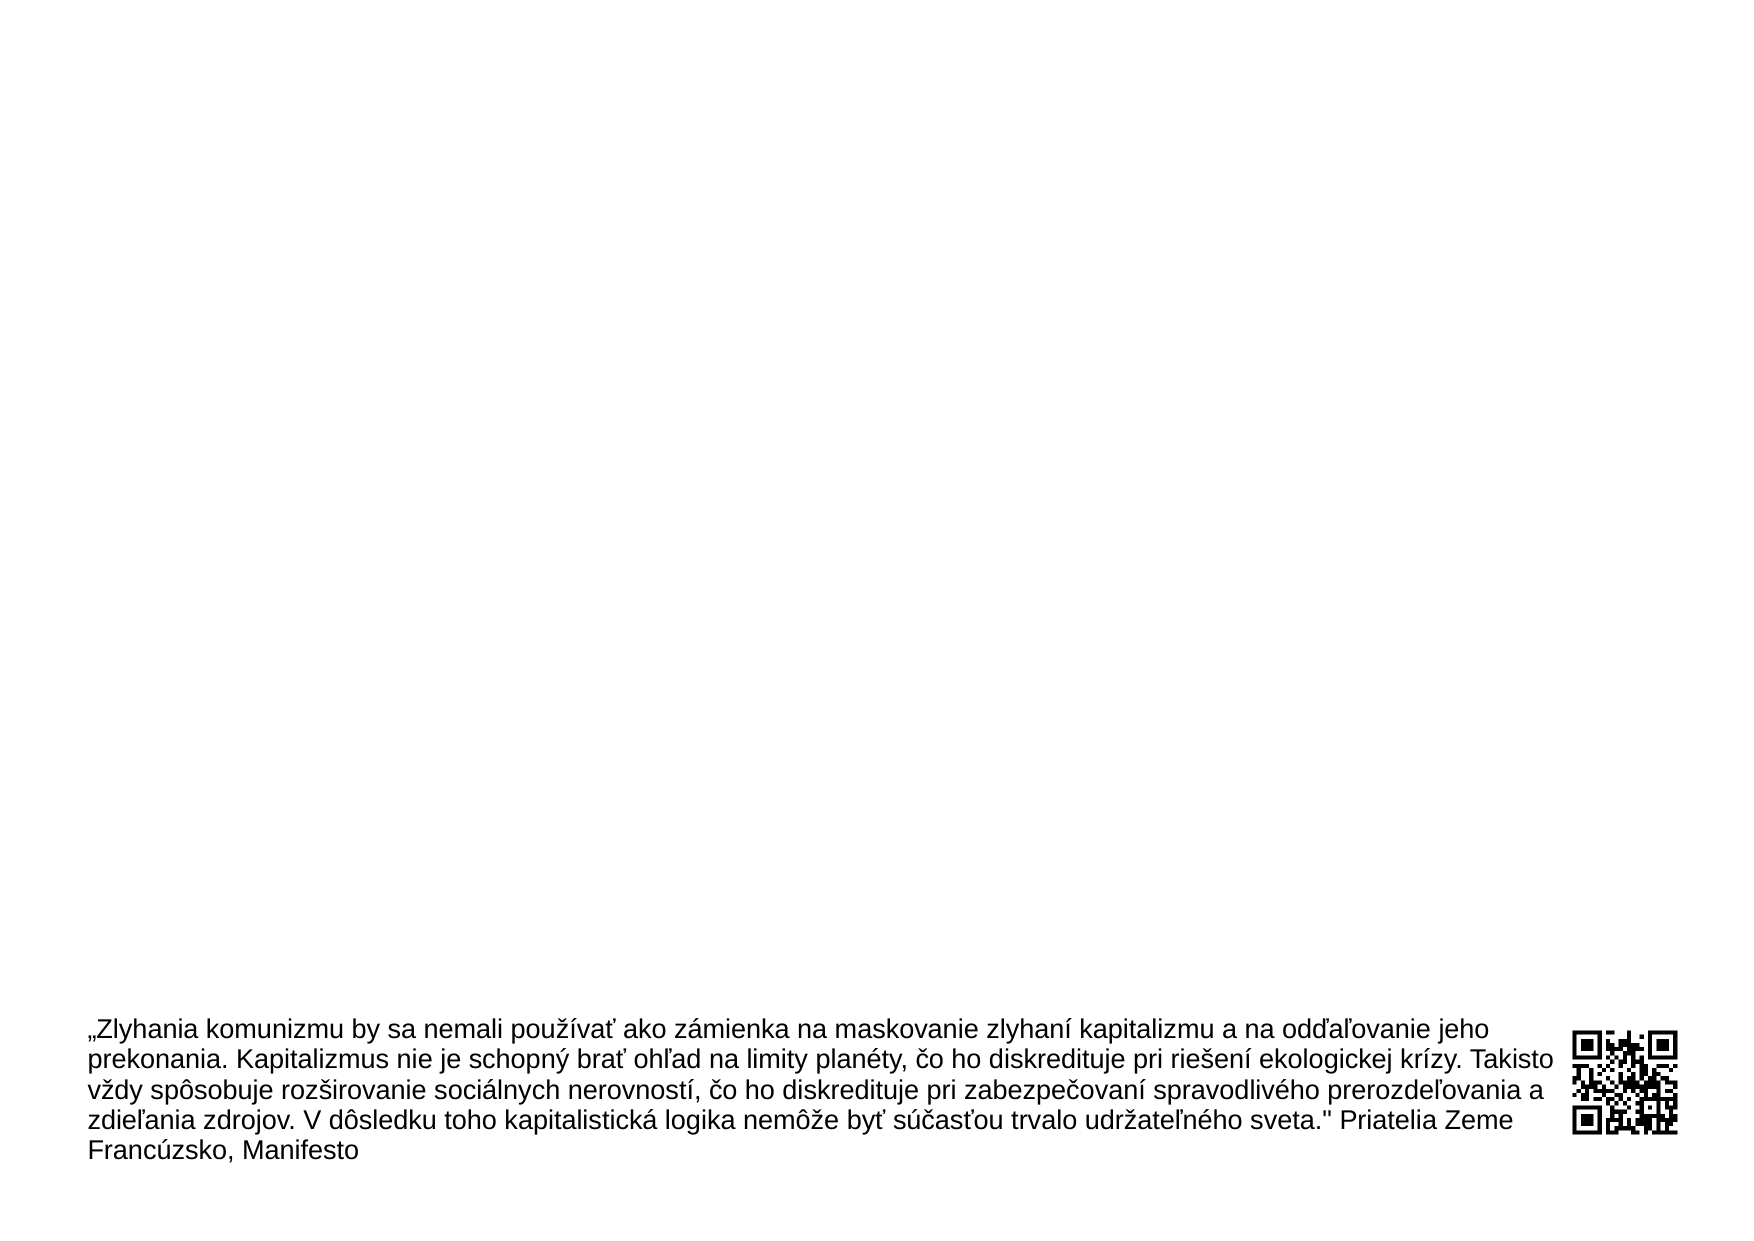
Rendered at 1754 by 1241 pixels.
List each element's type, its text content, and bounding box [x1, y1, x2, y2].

picture [1565, 1023, 1685, 1142]
title „Zlyhania komunizmu by sa nemali používať ako zámienka na maskovanie zlyhaní kapitalizmu a na odďaľovanie jeho prekonania. Kapitalizmus nie je schopný brať ohľad na limity planéty, čo ho diskredituje pri riešení ekologickej krízy. Takisto vždy spôsobuje rozširovanie sociálnych nerovností, čo ho diskredituje pri zabezpečovaní spravodlivého prerozdeľovania a zdieľania zdrojov. V dôsledku toho kapitalistická logika nemôže byť súčasťou trvalo udržateľného sveta." Priatelia Zeme Francúzsko, Manifesto [87, 980, 1579, 1166]
